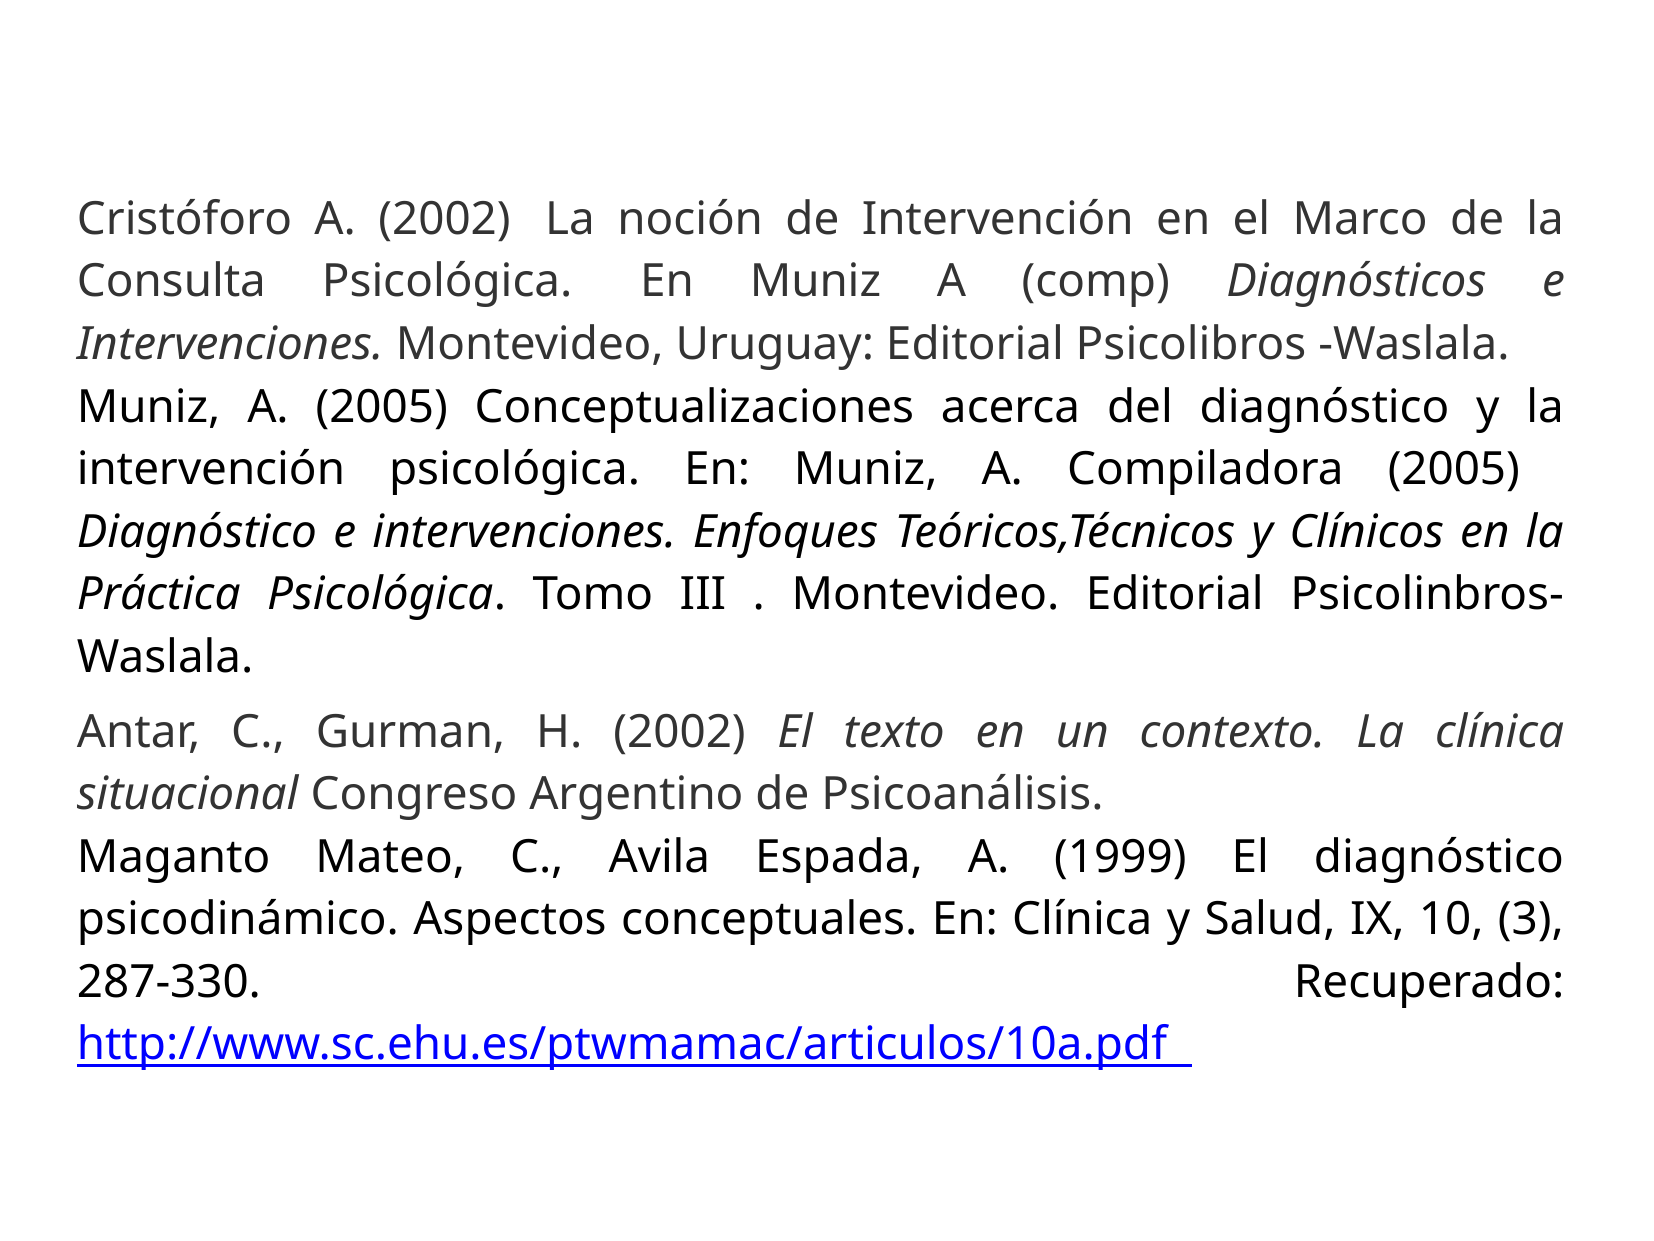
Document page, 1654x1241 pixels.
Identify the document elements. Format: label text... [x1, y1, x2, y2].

subtitle Cristóforo A. (2002) La noción de Intervención en el Marco de la Consulta Psicológica. En Muniz A (comp) Diagnósticos e Intervenciones. Montevideo, Uruguay: Editorial Psicolibros -Waslala. Muniz, A. (2005) Conceptualizaciones acerca del diagnóstico y la intervención psicológica. En: Muniz, A. Compiladora (2005) Diagnóstico e intervenciones. Enfoques Teóricos,Técnicos y Clínicos en la Práctica Psicológica. Tomo III . Montevideo. Editorial Psicolinbros-Waslala. Antar, C., Gurman, H. (2002) El texto en un contexto. La clínica situacional Congreso Argentino de Psicoanálisis. Maganto Mateo, C., Avila Espada, A. (1999) El diagnóstico psicodinámico. Aspectos conceptuales. En: Clínica y Salud, IX, 10, (3), 287-330. Recuperado: http://www.sc.ehu.es/ptwmamac/articulos/10a.pdf [76, 107, 1565, 1152]
